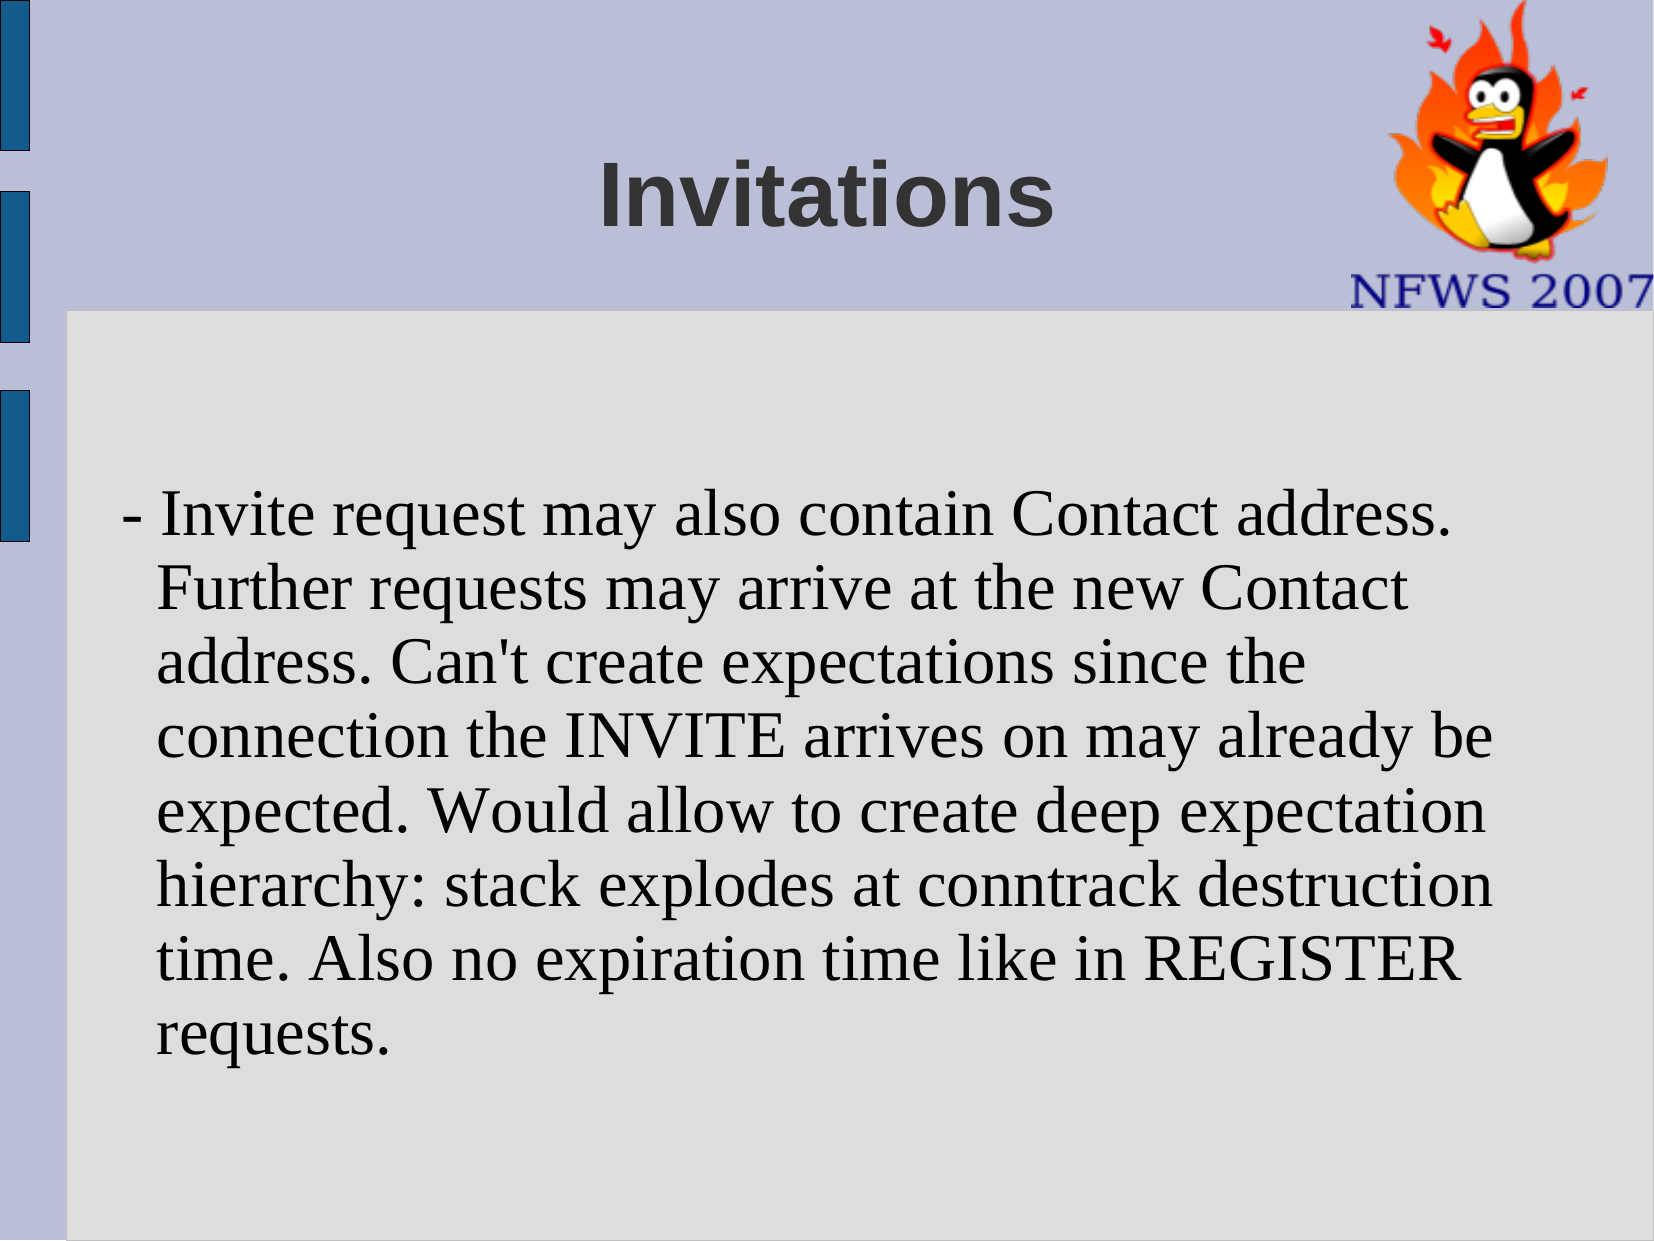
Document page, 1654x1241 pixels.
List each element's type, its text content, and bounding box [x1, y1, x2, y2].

title Invitations [121, 98, 1351, 291]
subtitle - Invite request may also contain Contact address. Further requests may arrive at the new Contact address. Can't create expectations since the connection the INVITE arrives on may already be expected. Would allow to create deep expectation hierarchy: stack explodes at conntrack destruction time. Also no expiration time like in REGISTER requests. [121, 307, 1534, 1164]
picture [1351, 0, 1654, 308]
